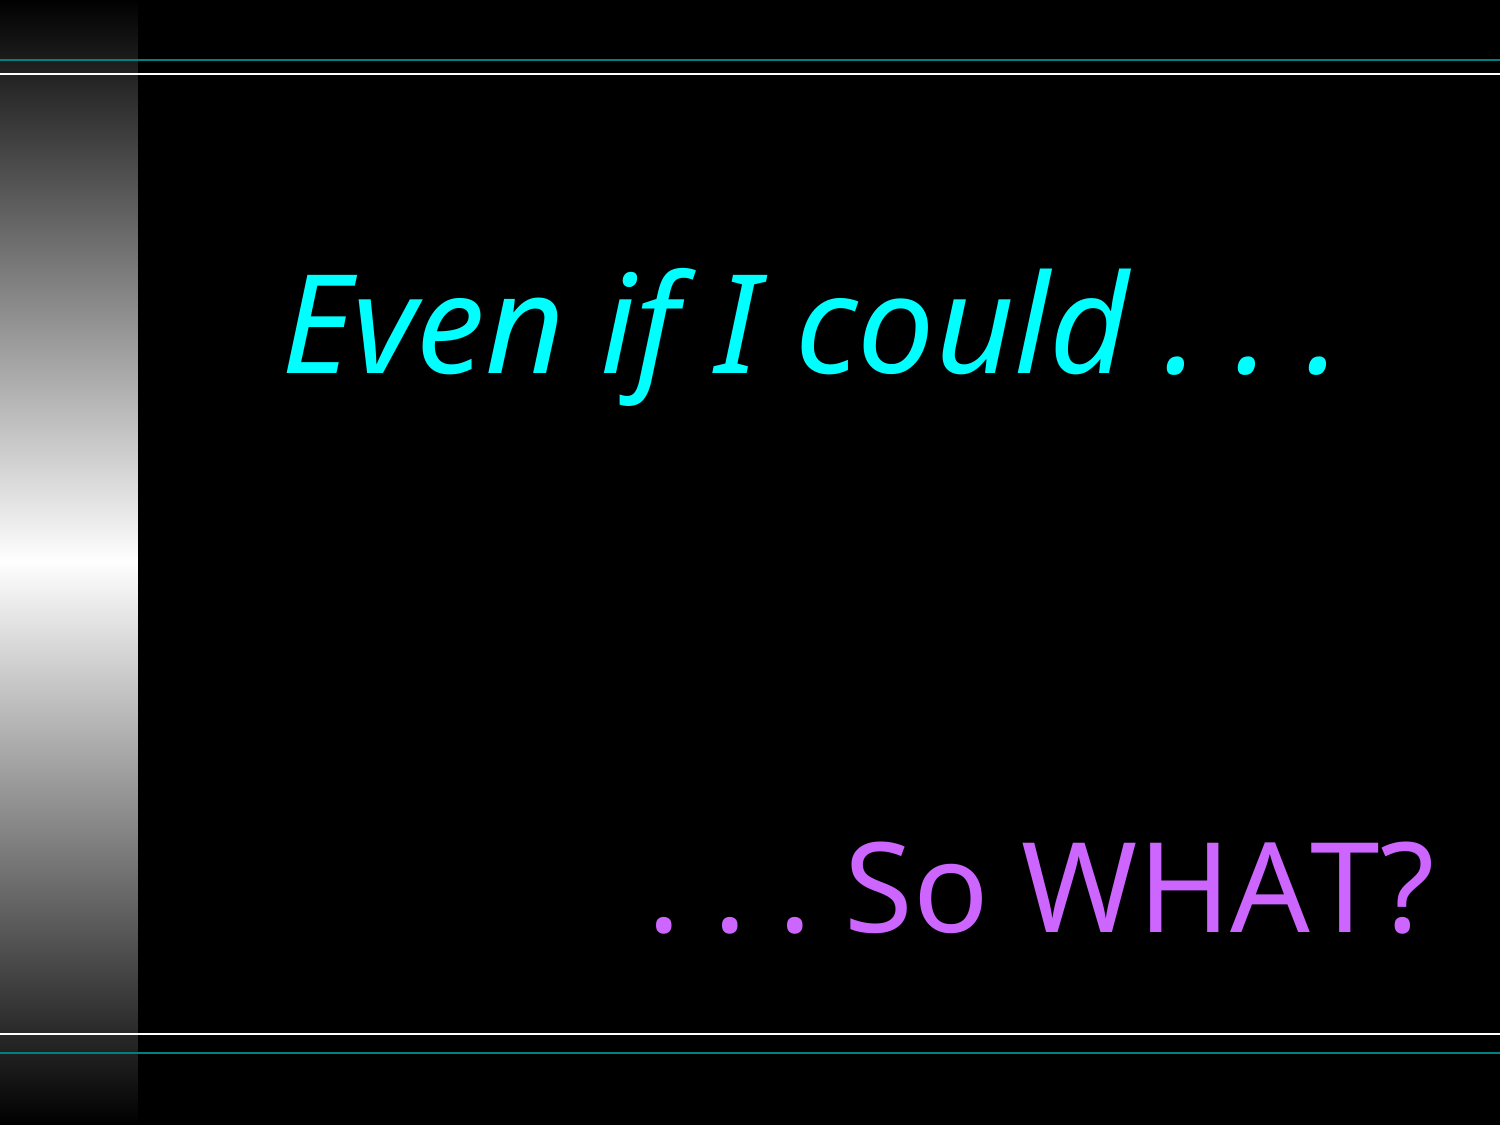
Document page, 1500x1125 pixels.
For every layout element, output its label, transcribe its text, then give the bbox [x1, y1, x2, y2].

list . . . So WHAT? [174, 800, 1450, 1000]
title Even if I could . . . [174, 99, 1450, 538]
